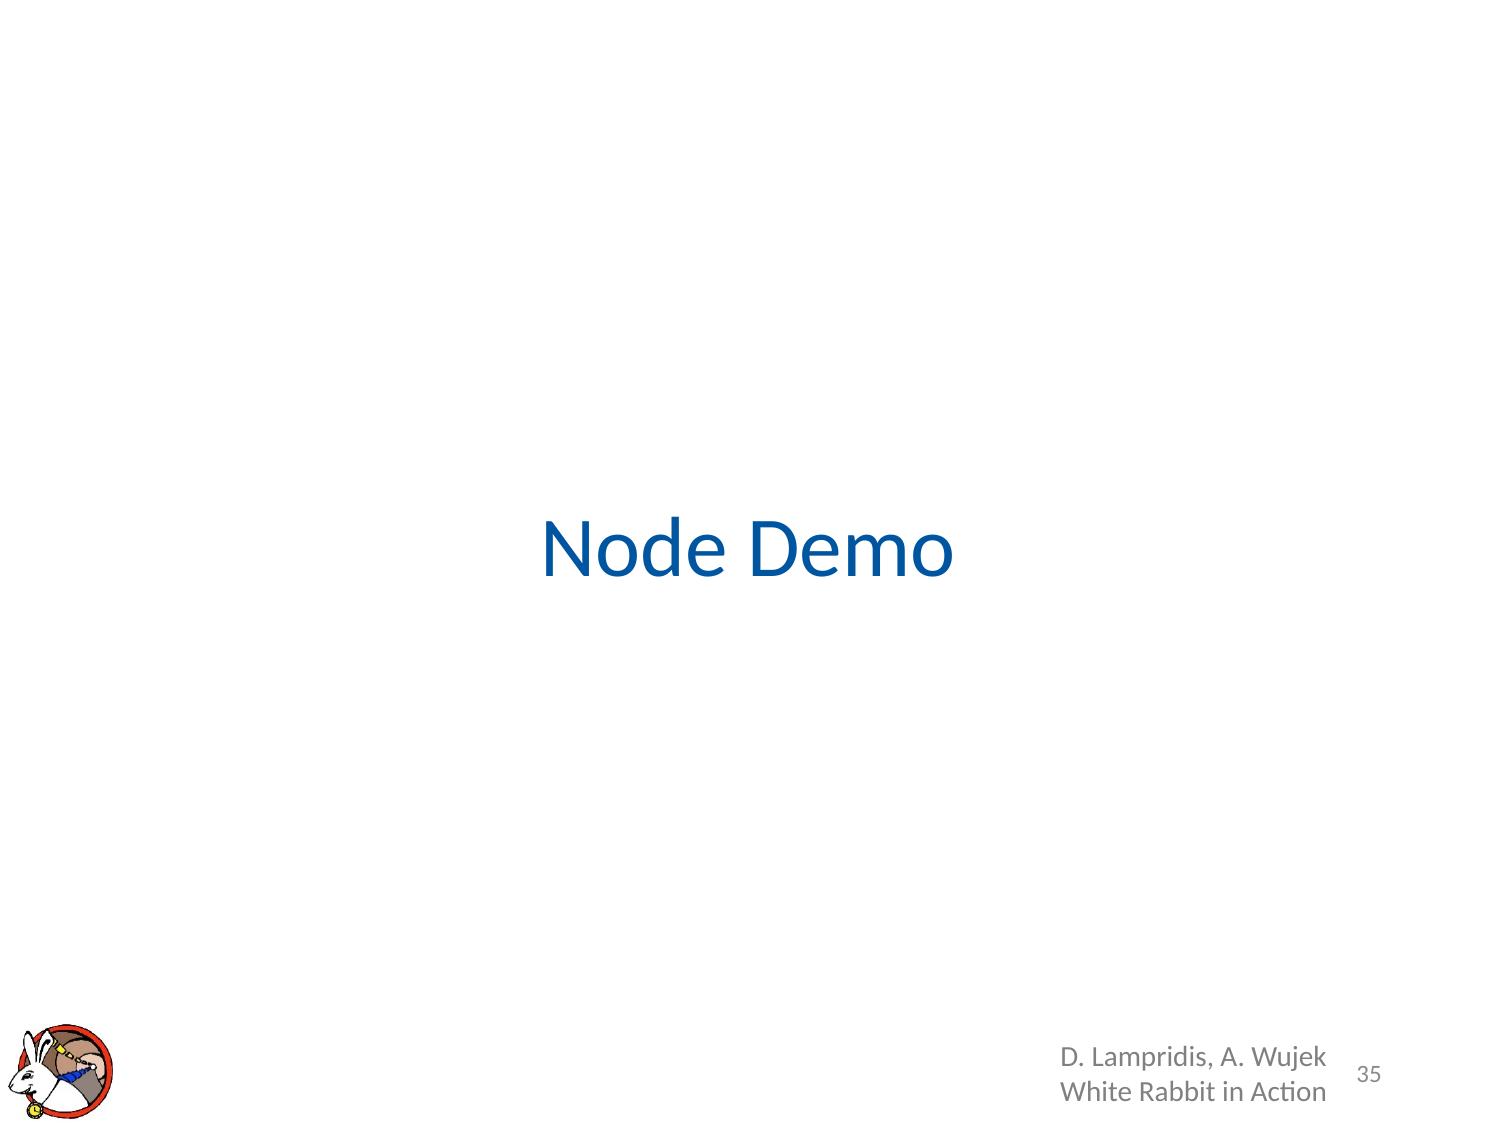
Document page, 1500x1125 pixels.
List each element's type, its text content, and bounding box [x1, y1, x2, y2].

picture [7, 1024, 113, 1121]
text_box Node Demo [101, 495, 1396, 604]
